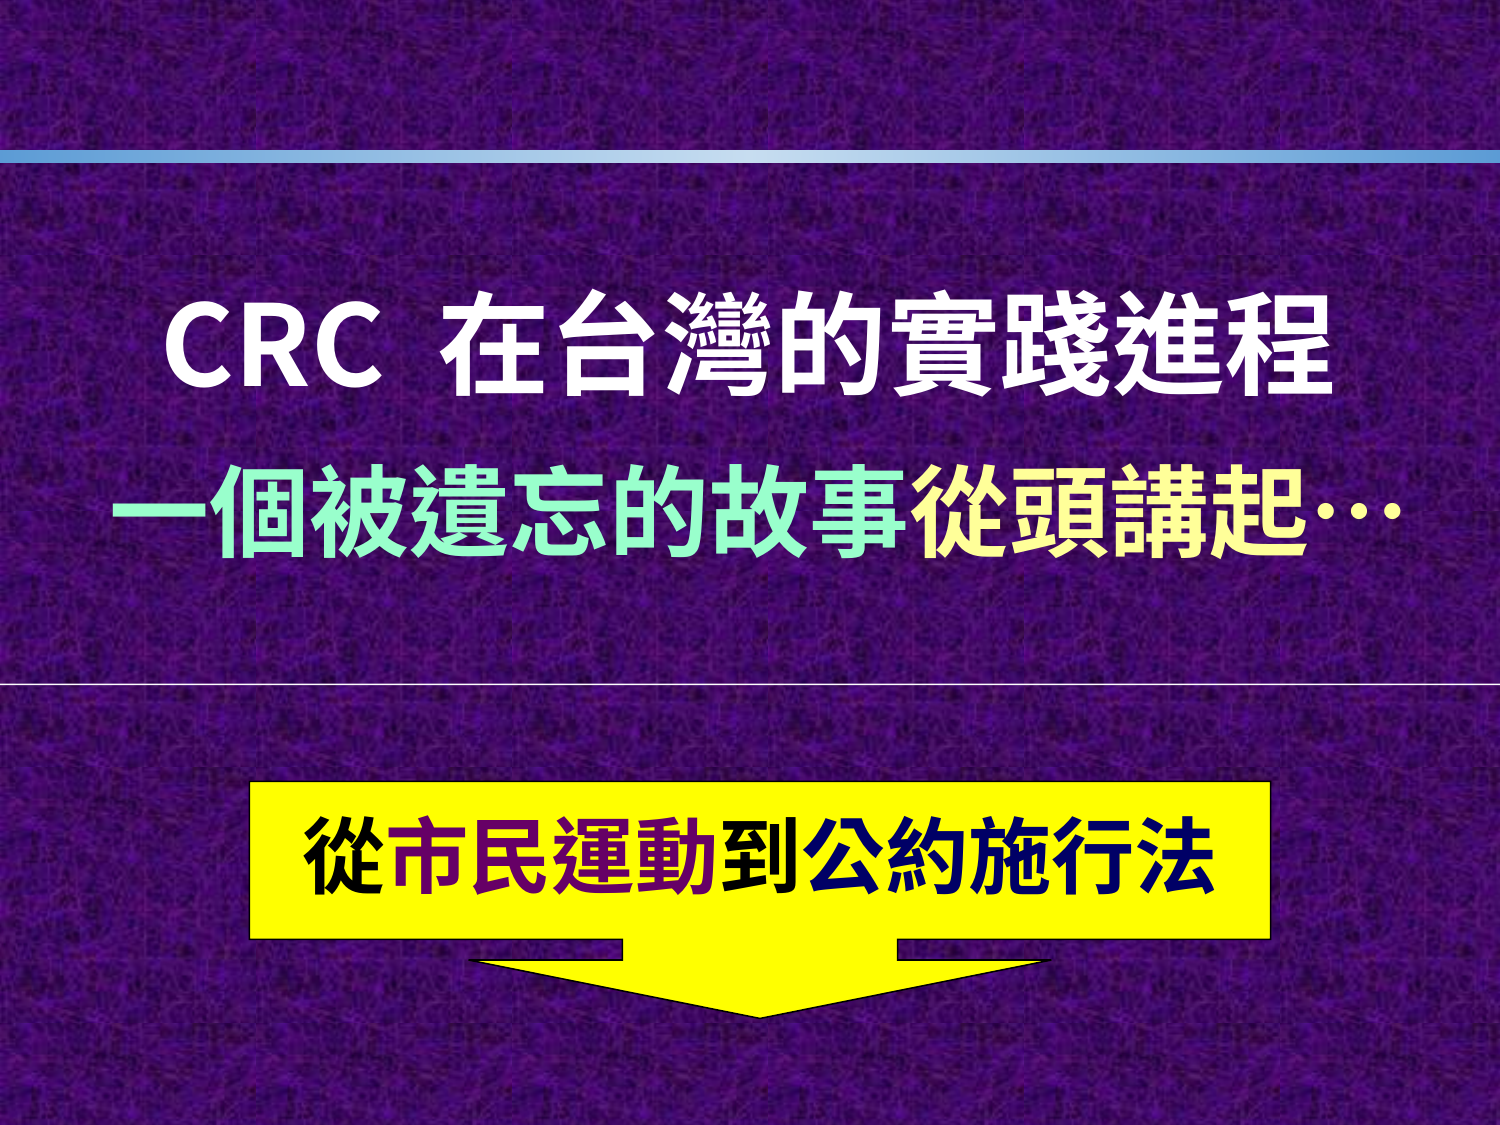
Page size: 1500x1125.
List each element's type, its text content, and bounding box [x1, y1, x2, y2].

text_box 一個被遺忘的故事從頭講起… [95, 442, 1425, 578]
picture [0, 162, 1500, 683]
text_box 從市民運動到公約施行法 [249, 781, 1271, 1019]
picture [0, 0, 1500, 150]
picture [0, 686, 1500, 1125]
title CRC 在台灣的實踐進程 [102, 234, 1397, 417]
